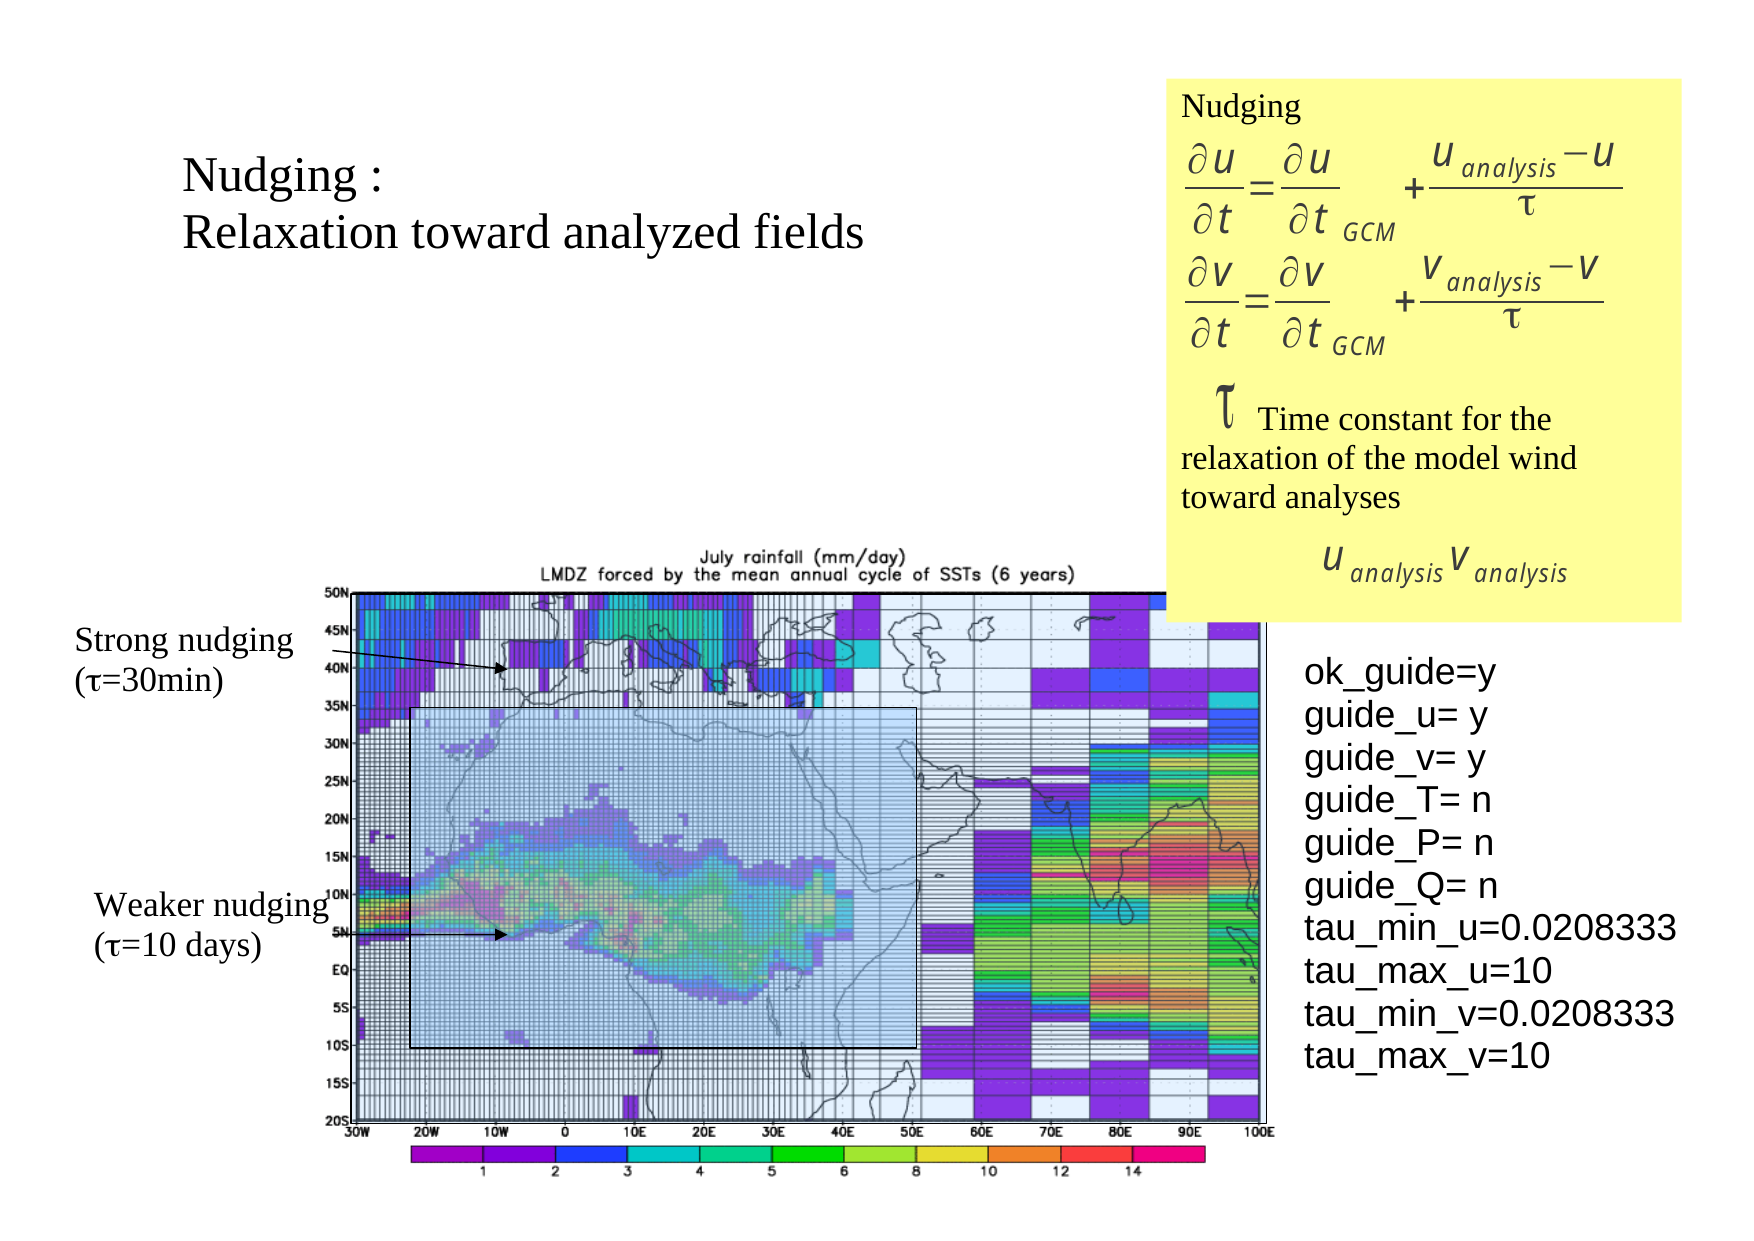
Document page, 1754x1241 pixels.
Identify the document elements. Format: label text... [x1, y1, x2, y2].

chart [1211, 379, 1243, 436]
picture [312, 623, 1287, 1188]
text_box Strong nudging (t=30min) [59, 612, 291, 660]
chart [1317, 528, 1575, 590]
text_box Weaker nudging (t=10 days) [79, 877, 332, 996]
text_box Nudging : Relaxation toward analyzed fields [167, 138, 880, 268]
text_box Nudging Time constant for the relaxation of the model wind toward analyses [1166, 78, 1682, 623]
chart [1178, 124, 1630, 364]
text_box [350, 594, 1267, 1124]
text_box ok_guide=y guide_u= y guide_v= y guide_T= n guide_P= n guide_Q= n tau_min_u=0.0208333 tau_max_u=10 tau_min_v=0.0208333 tau_max_v=10 [1289, 643, 1754, 1228]
picture [312, 537, 1166, 933]
